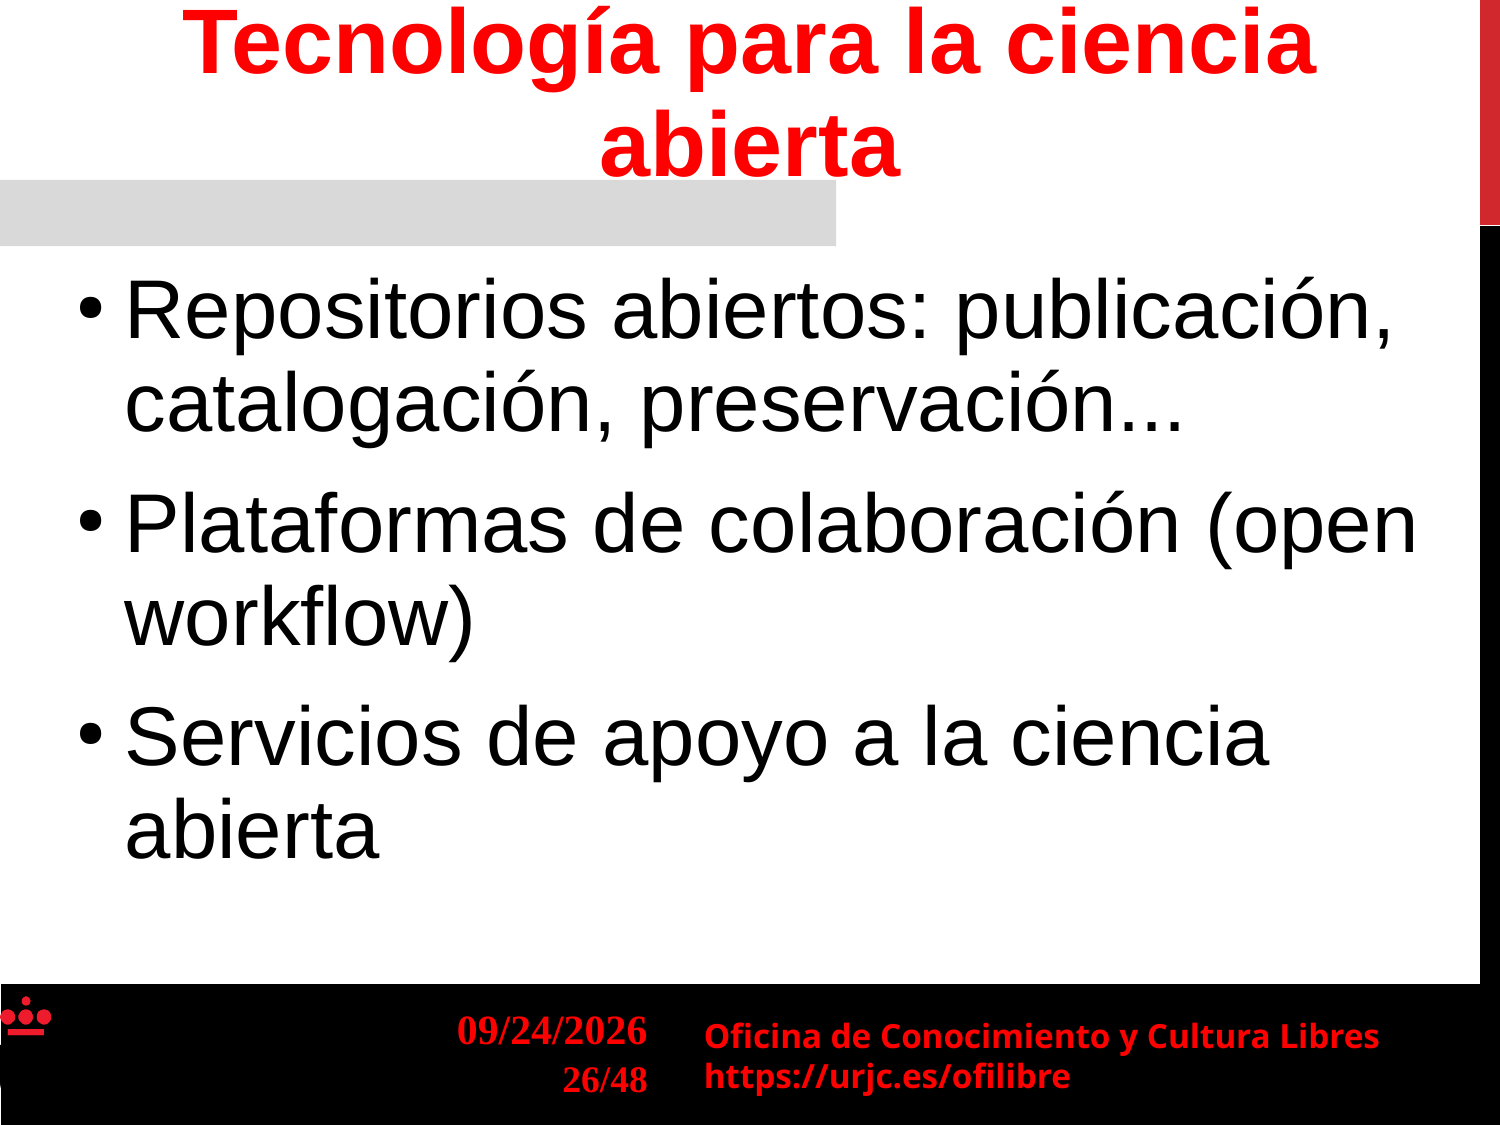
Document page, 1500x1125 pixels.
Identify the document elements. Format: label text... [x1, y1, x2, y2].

title Tecnología para la ciencia abierta [75, 0, 1425, 197]
list Repositorios abiertos: publicación, catalogación, preservación... Plataformas de colaboración (open workflow) Servicios de apoyo a la ciencia abierta [60, 263, 1426, 961]
